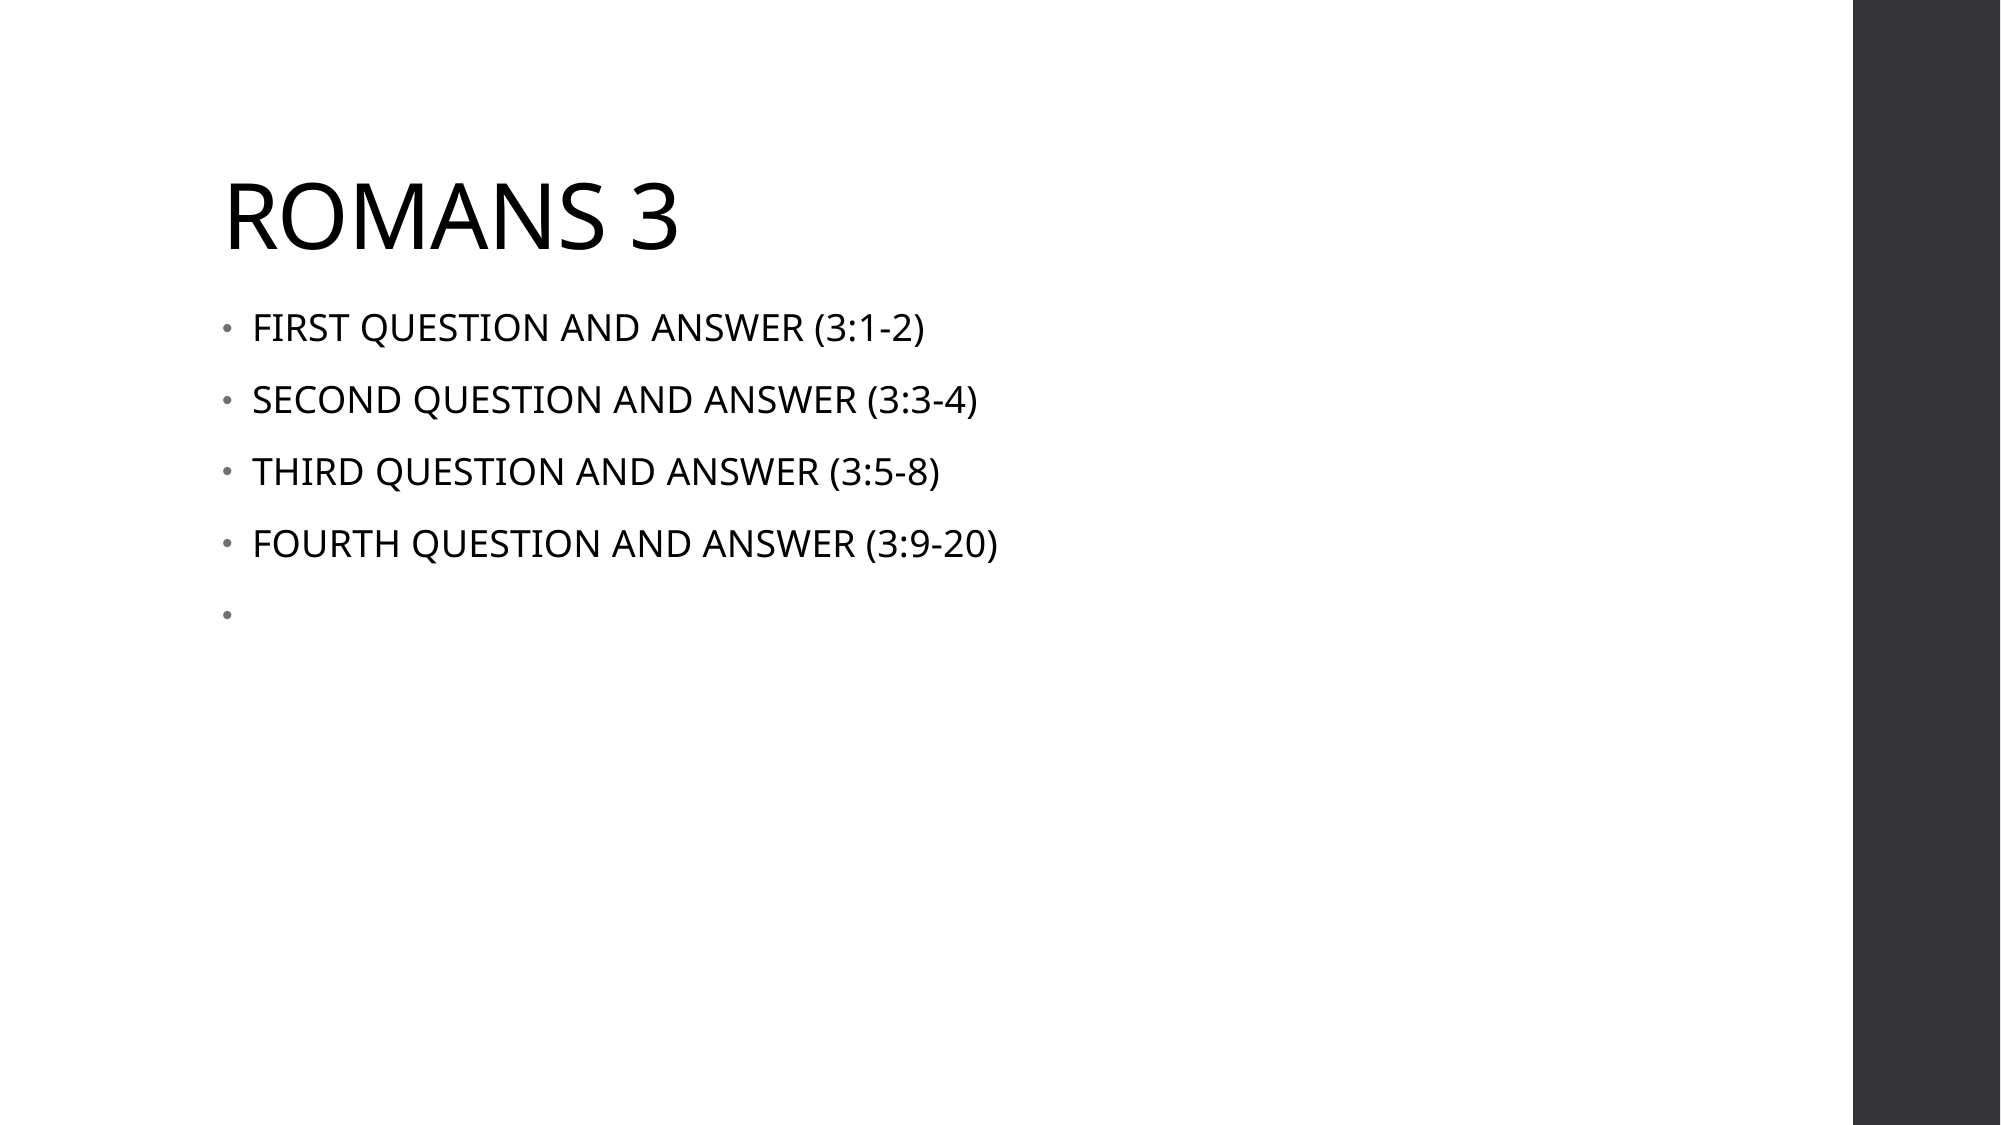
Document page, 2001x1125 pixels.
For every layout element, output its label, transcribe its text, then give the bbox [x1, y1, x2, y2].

title ROMANS 3 [206, 60, 1797, 278]
list FIRST QUESTION AND ANSWER (3:1-2) SECOND QUESTION AND ANSWER (3:3-4) THIRD QUESTION AND ANSWER (3:5-8) FOURTH QUESTION AND ANSWER (3:9-20) [206, 299, 1617, 1014]
